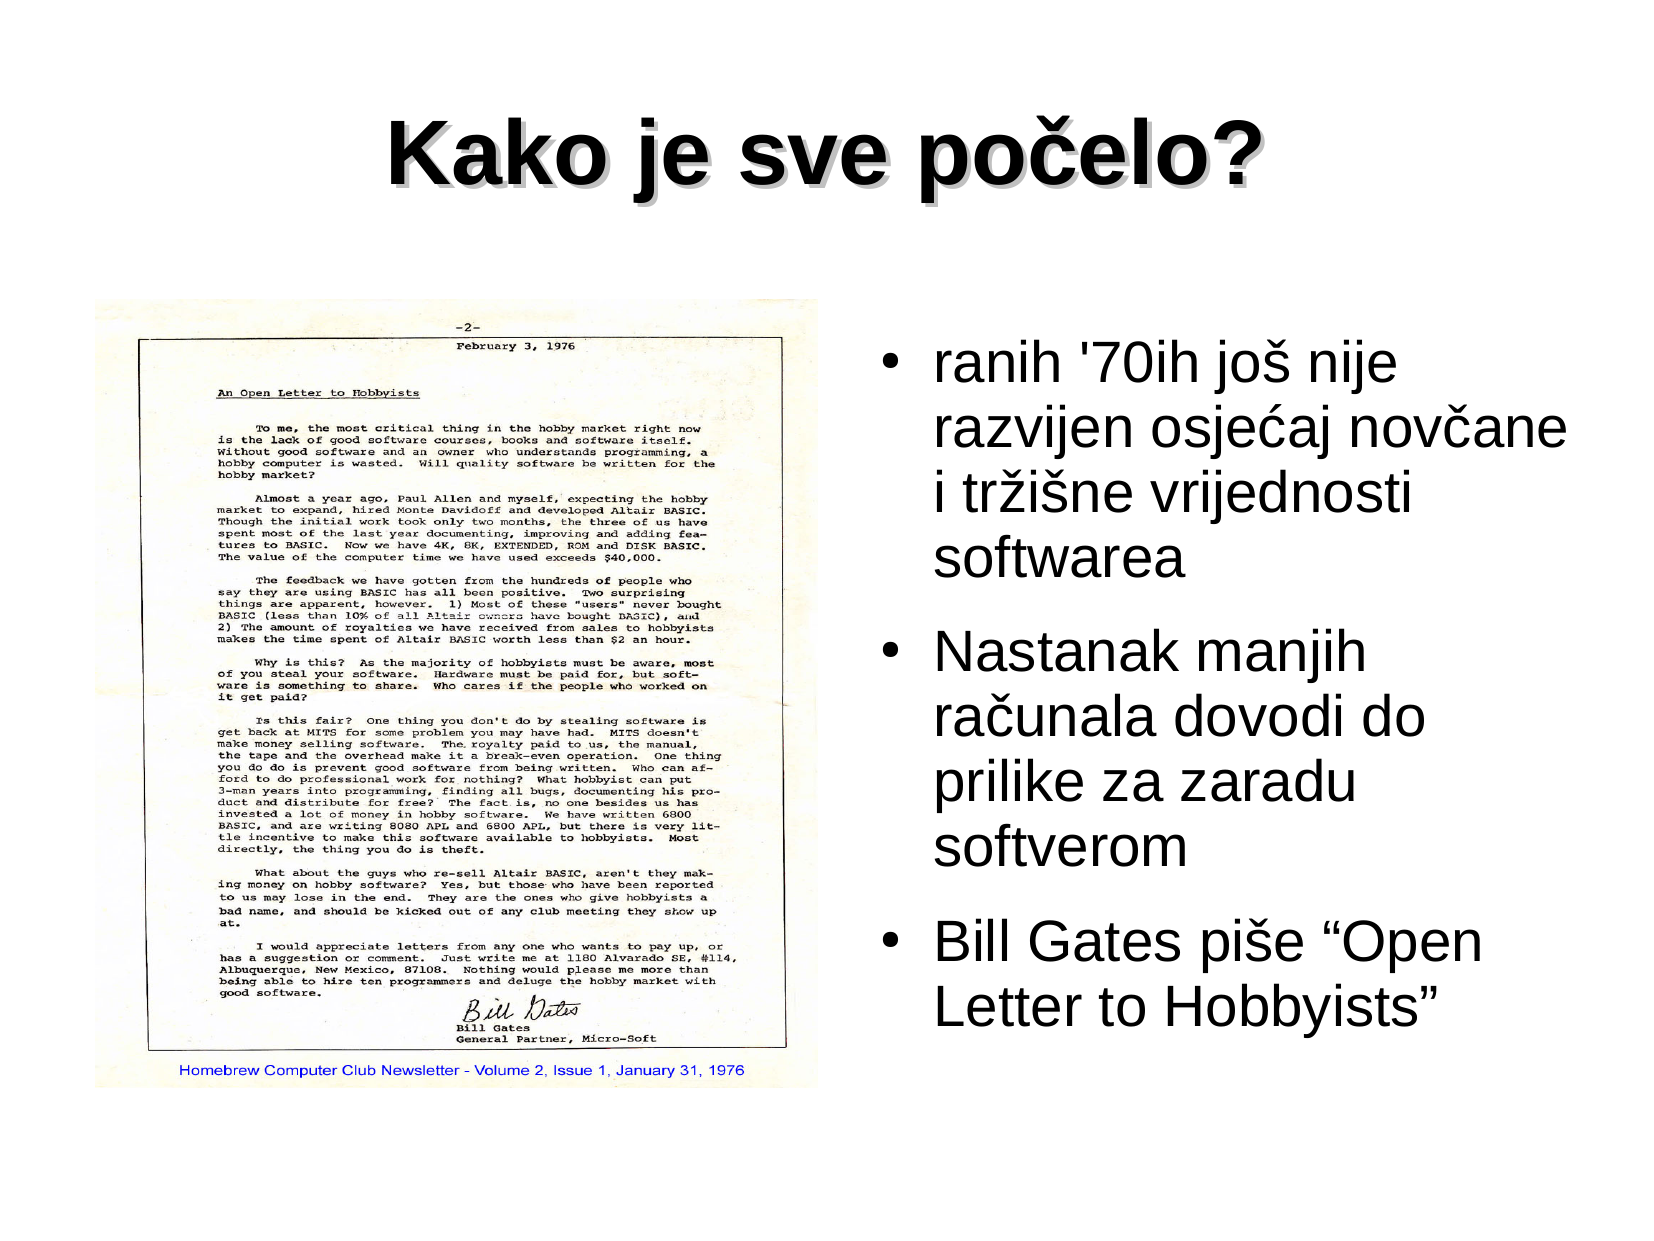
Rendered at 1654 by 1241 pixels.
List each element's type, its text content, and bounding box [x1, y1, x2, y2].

list ranih '70ih još nije razvijen osjećaj novčane i tržišne vrijednosti softwarea Nastanak manjih računala dovodi do prilike za zaradu softverom Bill Gates piše “Open Letter to Hobbyists” [862, 225, 1572, 1163]
title Kako je sve počelo? [82, 49, 1571, 257]
picture [95, 299, 826, 1088]
